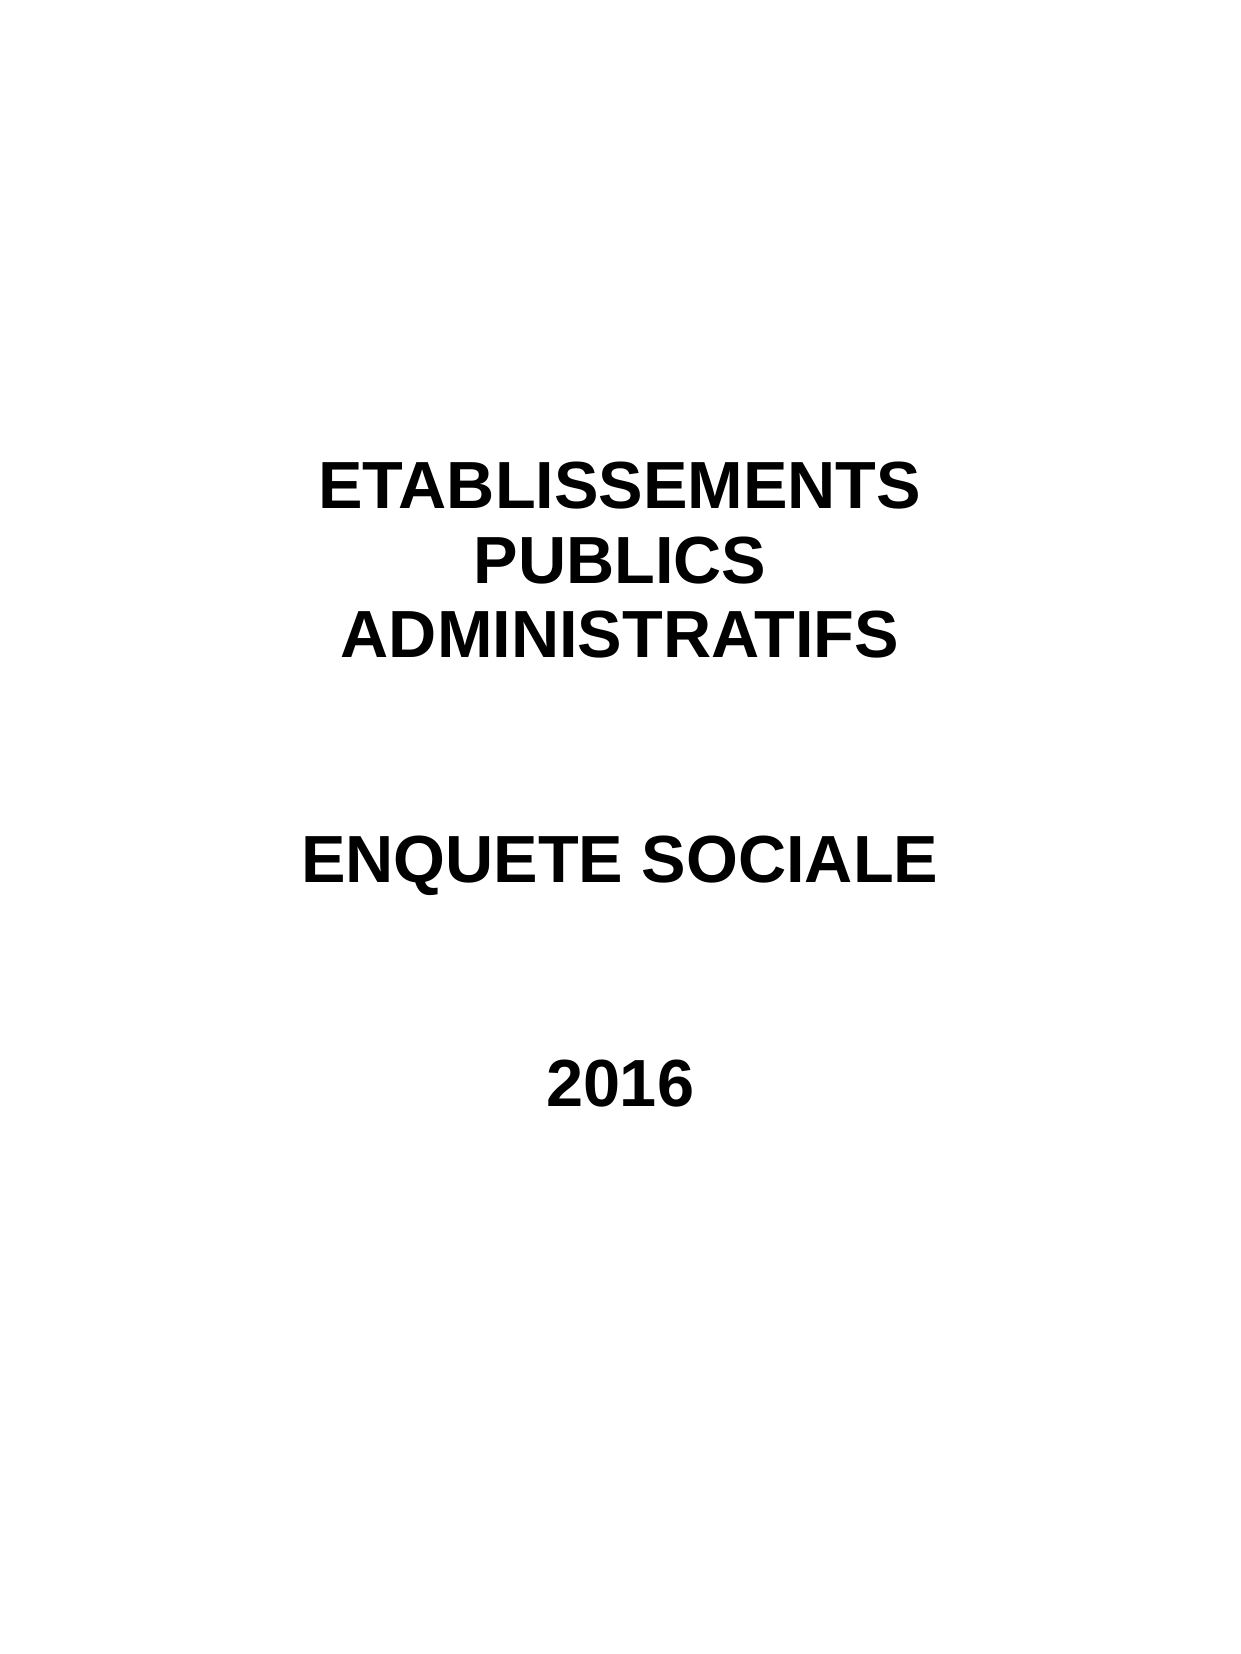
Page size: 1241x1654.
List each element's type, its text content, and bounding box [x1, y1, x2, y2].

subtitle ETABLISSEMENTS PUBLICS ADMINISTRATIFS ENQUETE SOCIALE 2016 [0, 304, 1241, 1264]
